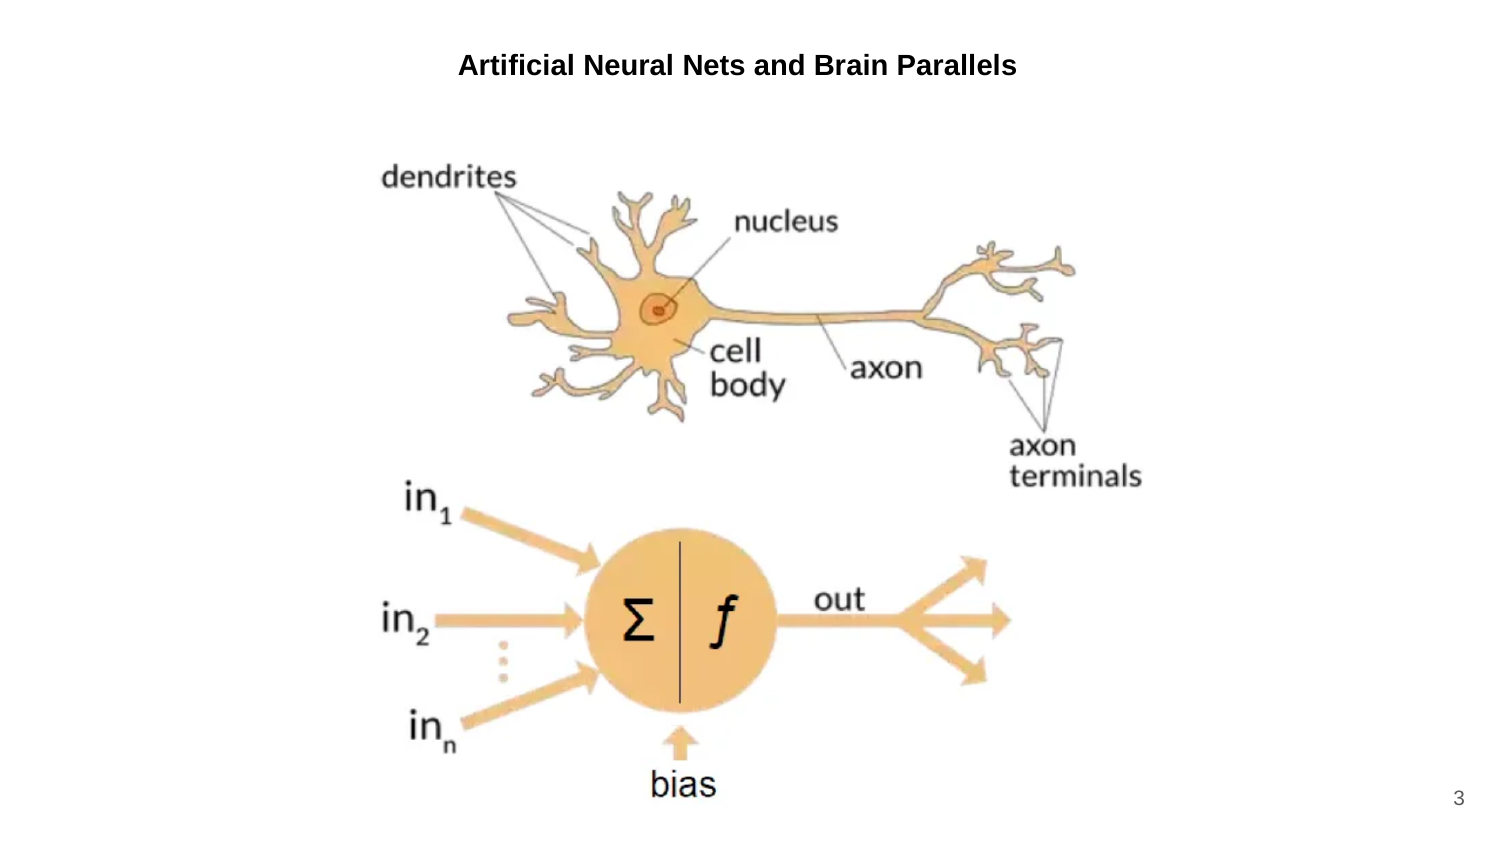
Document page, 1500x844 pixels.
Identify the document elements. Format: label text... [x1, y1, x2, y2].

text_box Artificial Neural Nets and Brain Parallels [442, 30, 1043, 101]
slide_number <number> [1389, 764, 1480, 830]
picture [366, 150, 1148, 810]
